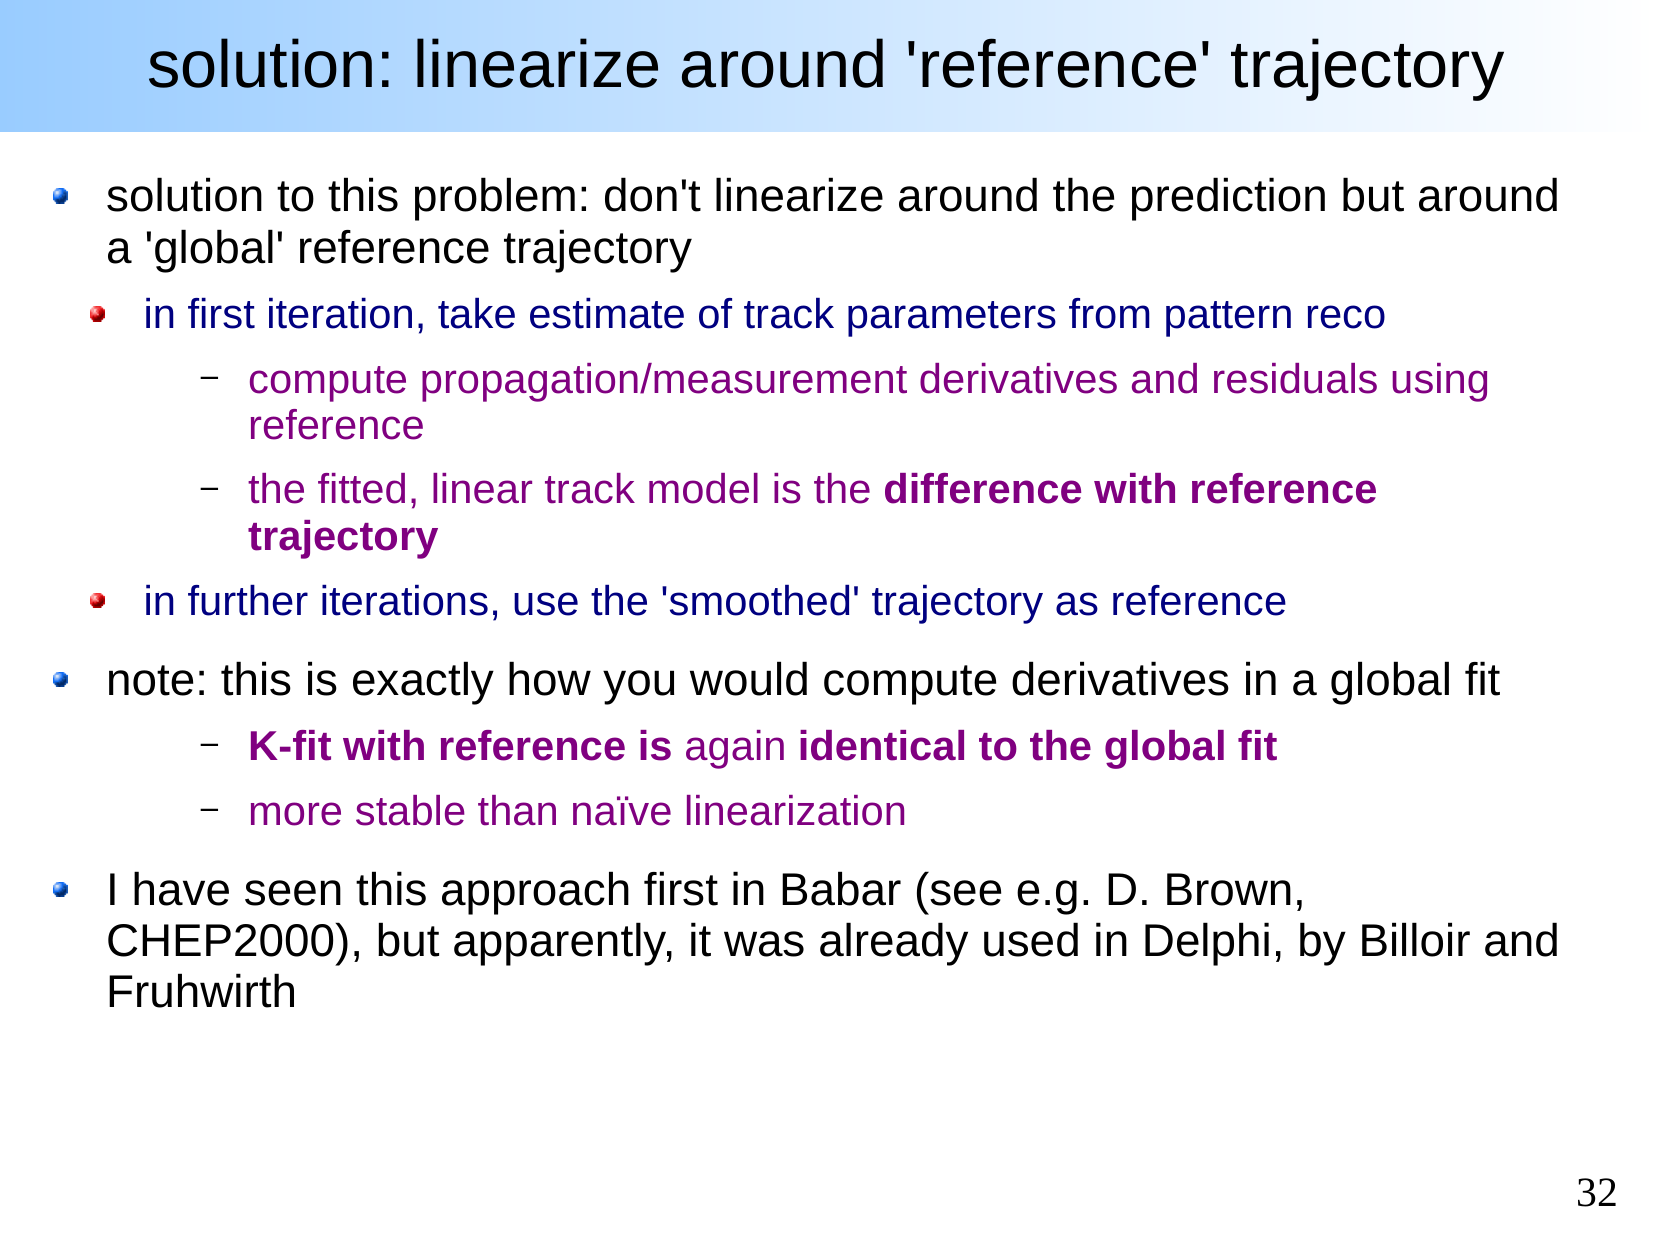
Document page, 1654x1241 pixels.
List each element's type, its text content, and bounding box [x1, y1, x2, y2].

title solution: linearize around 'reference' trajectory [82, 26, 1571, 102]
list solution to this problem: don't linearize around the prediction but around a 'global' reference trajectory in first iteration, take estimate of track parameters from pattern reco compute propagation/measurement derivatives and residuals using reference the fitted, linear track model is the difference with reference trajectory in further iterations, use the 'smoothed' trajectory as reference note: this is exactly how you would compute derivatives in a global fit K-fit with reference is again identical to the global fit more stable than naïve linearization I have seen this approach first in Babar (see e.g. D. Brown, CHEP2000), but apparently, it was already used in Delphi, by Billoir and Fruhwirth [35, 170, 1569, 1207]
